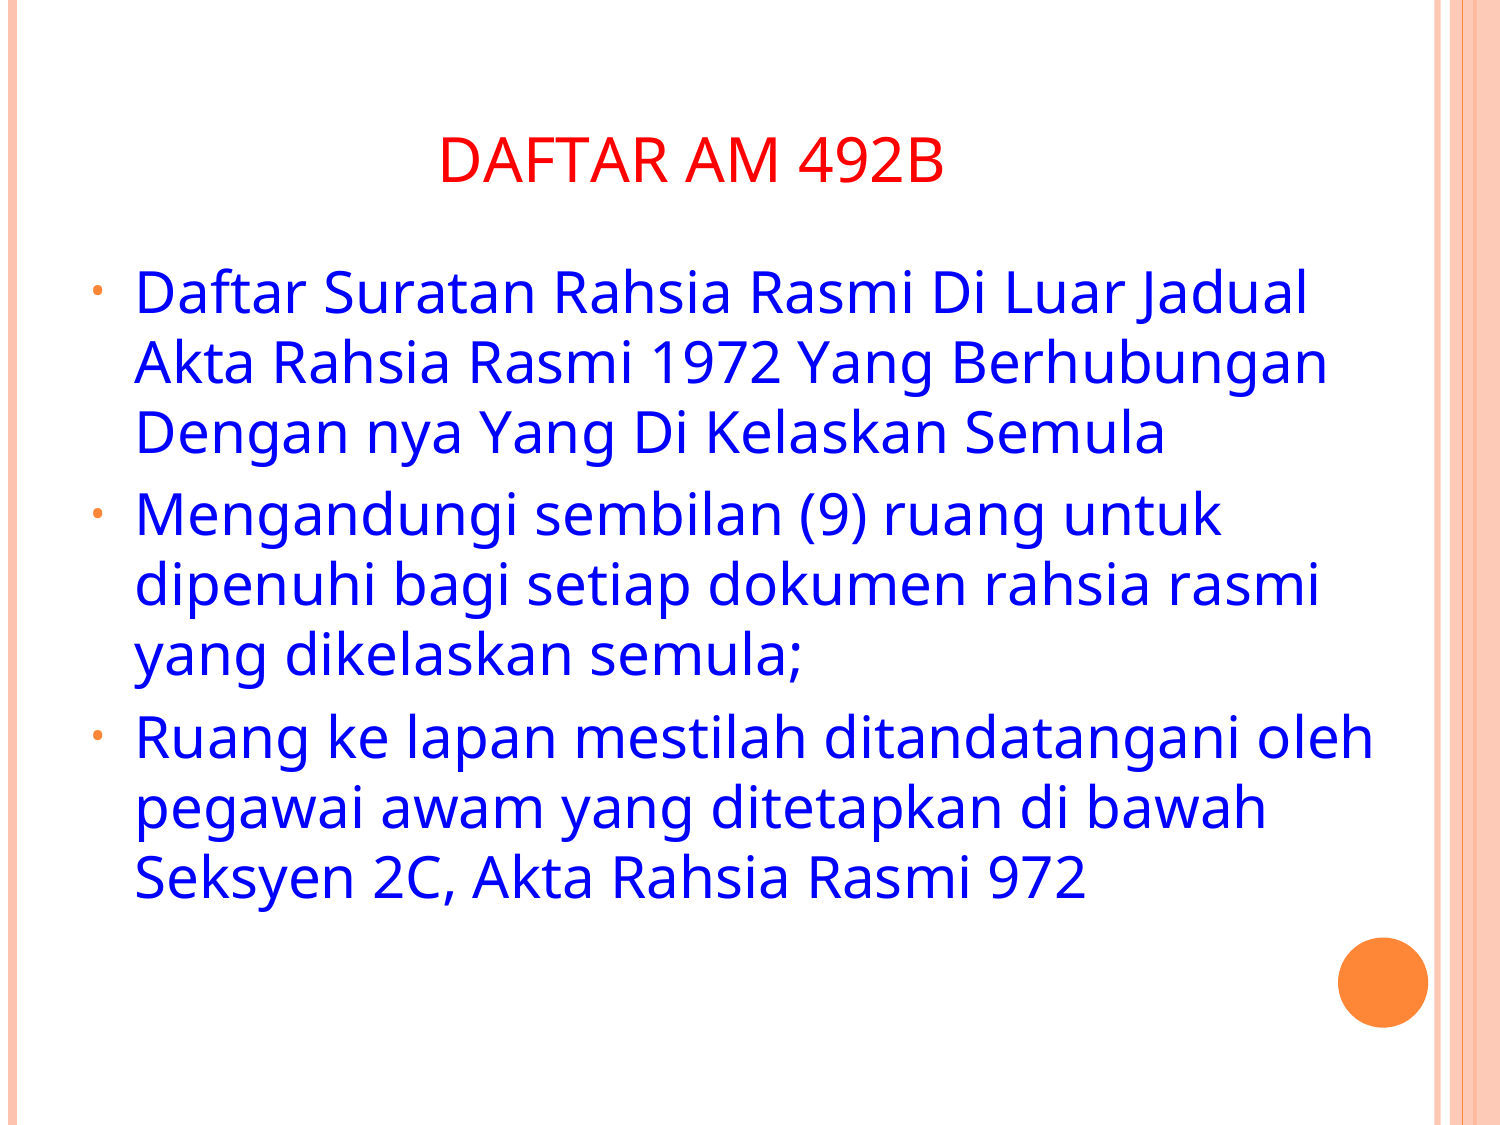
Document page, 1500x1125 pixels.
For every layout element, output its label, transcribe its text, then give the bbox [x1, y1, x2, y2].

list Daftar Suratan Rahsia Rasmi Di Luar Jadual Akta Rahsia Rasmi 1972 Yang Berhubungan Dengan nya Yang Di Kelaskan Semula Mengandungi sembilan (9) ruang untuk dipenuhi bagi setiap dokumen rahsia rasmi yang dikelaskan semula; Ruang ke lapan mestilah ditandatangani oleh pegawai awam yang ditetapkan di bawah Seksyen 2C, Akta Rahsia Rasmi 972 [74, 247, 1441, 978]
title DAFTAR AM 492B [80, 15, 1306, 203]
